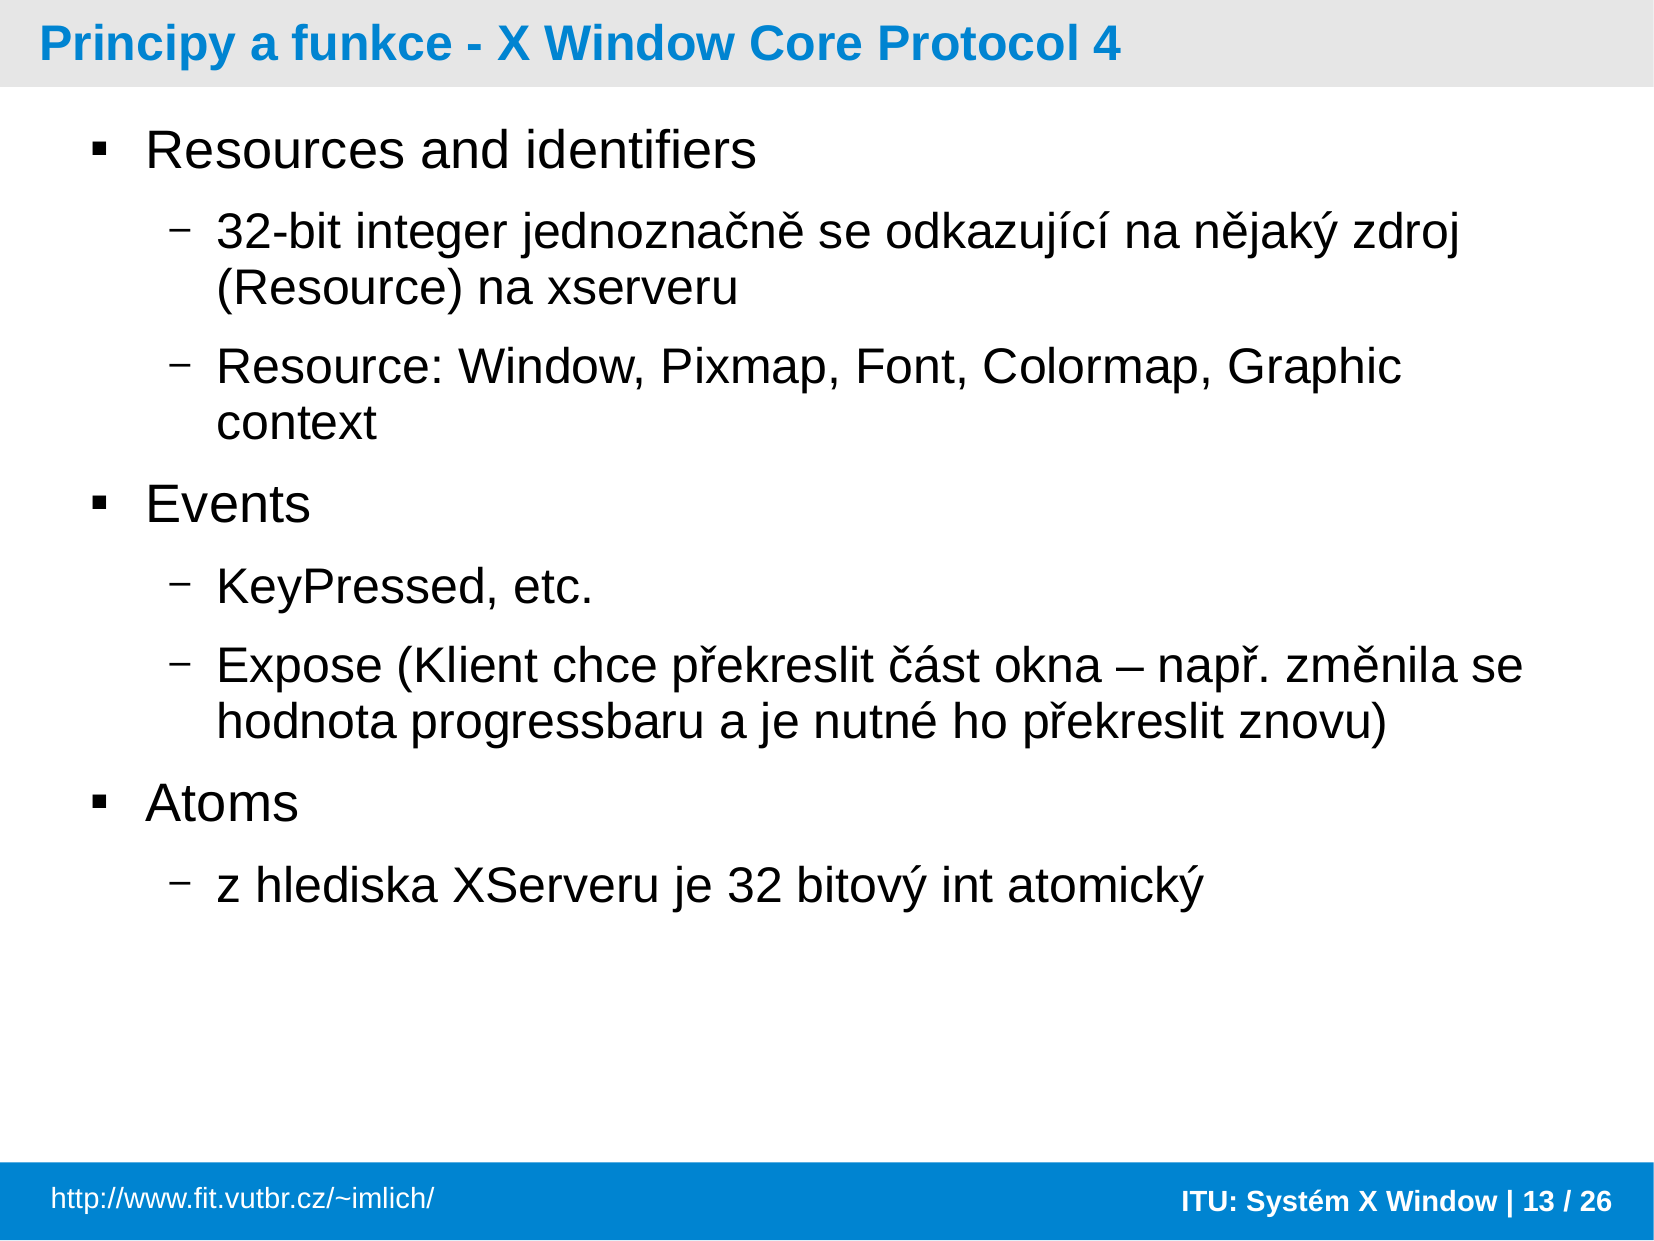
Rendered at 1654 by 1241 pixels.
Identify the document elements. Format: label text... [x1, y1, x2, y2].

title Principy a funkce - X Window Core Protocol 4 [39, 5, 1615, 81]
list Resources and identifiers 32-bit integer jednoznačně se odkazující na nějaký zdroj (Resource) na xserveru Resource: Window, Pixmap, Font, Colormap, Graphic context Events KeyPressed, etc. Expose (Klient chce překreslit část okna – např. změnila se hodnota progressbaru a je nutné ho překreslit znovu) Atoms z hlediska XServeru je 32 bitový int atomický [75, 119, 1564, 1111]
